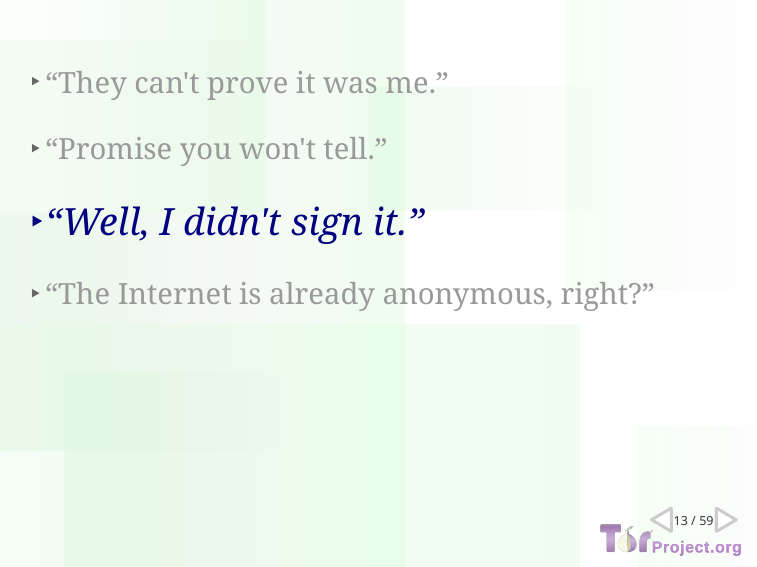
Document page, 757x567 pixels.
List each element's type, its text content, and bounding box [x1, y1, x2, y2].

picture [0, 0, 757, 567]
text_box “They can't prove it was me.” “Promise you won't tell.” “Well, I didn't sign it.” “The Internet is already anonymous, right?” [0, 0, 756, 376]
